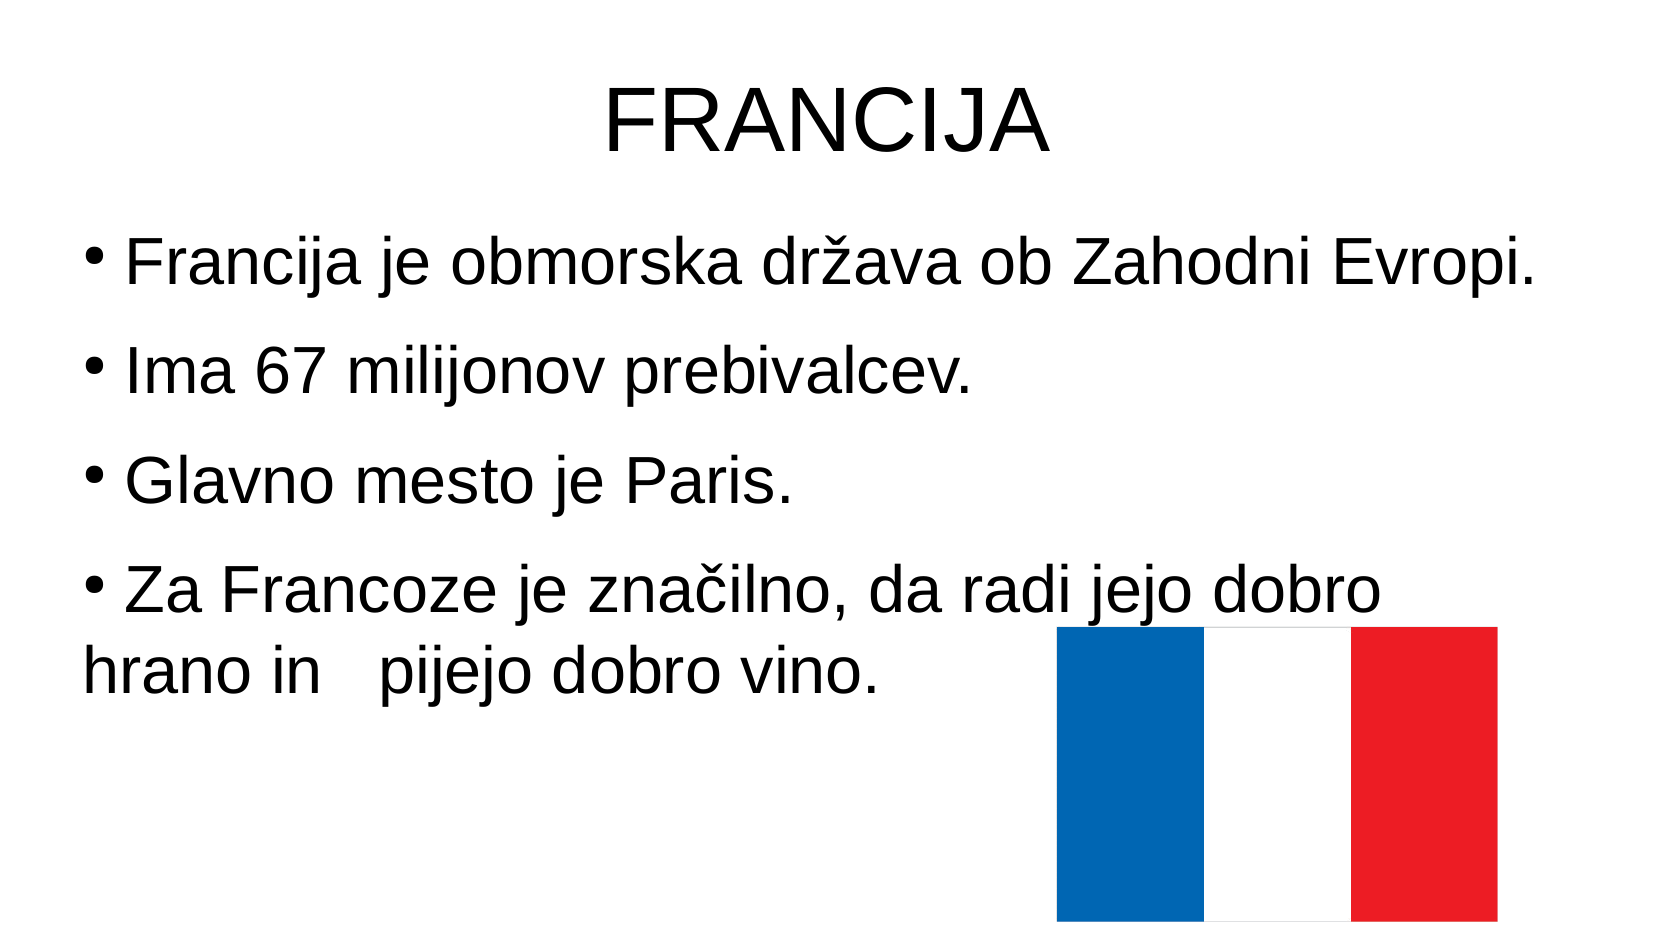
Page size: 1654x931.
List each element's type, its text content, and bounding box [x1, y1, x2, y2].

list Francija je obmorska država ob Zahodni Evropi. Ima 67 milijonov prebivalcev. Glavno mesto je Paris. Za Francoze je značilno, da radi jejo dobro hrano in pijejo dobro vino. [82, 217, 1571, 758]
picture [1056, 627, 1498, 922]
title FRANCIJA [82, 37, 1571, 193]
